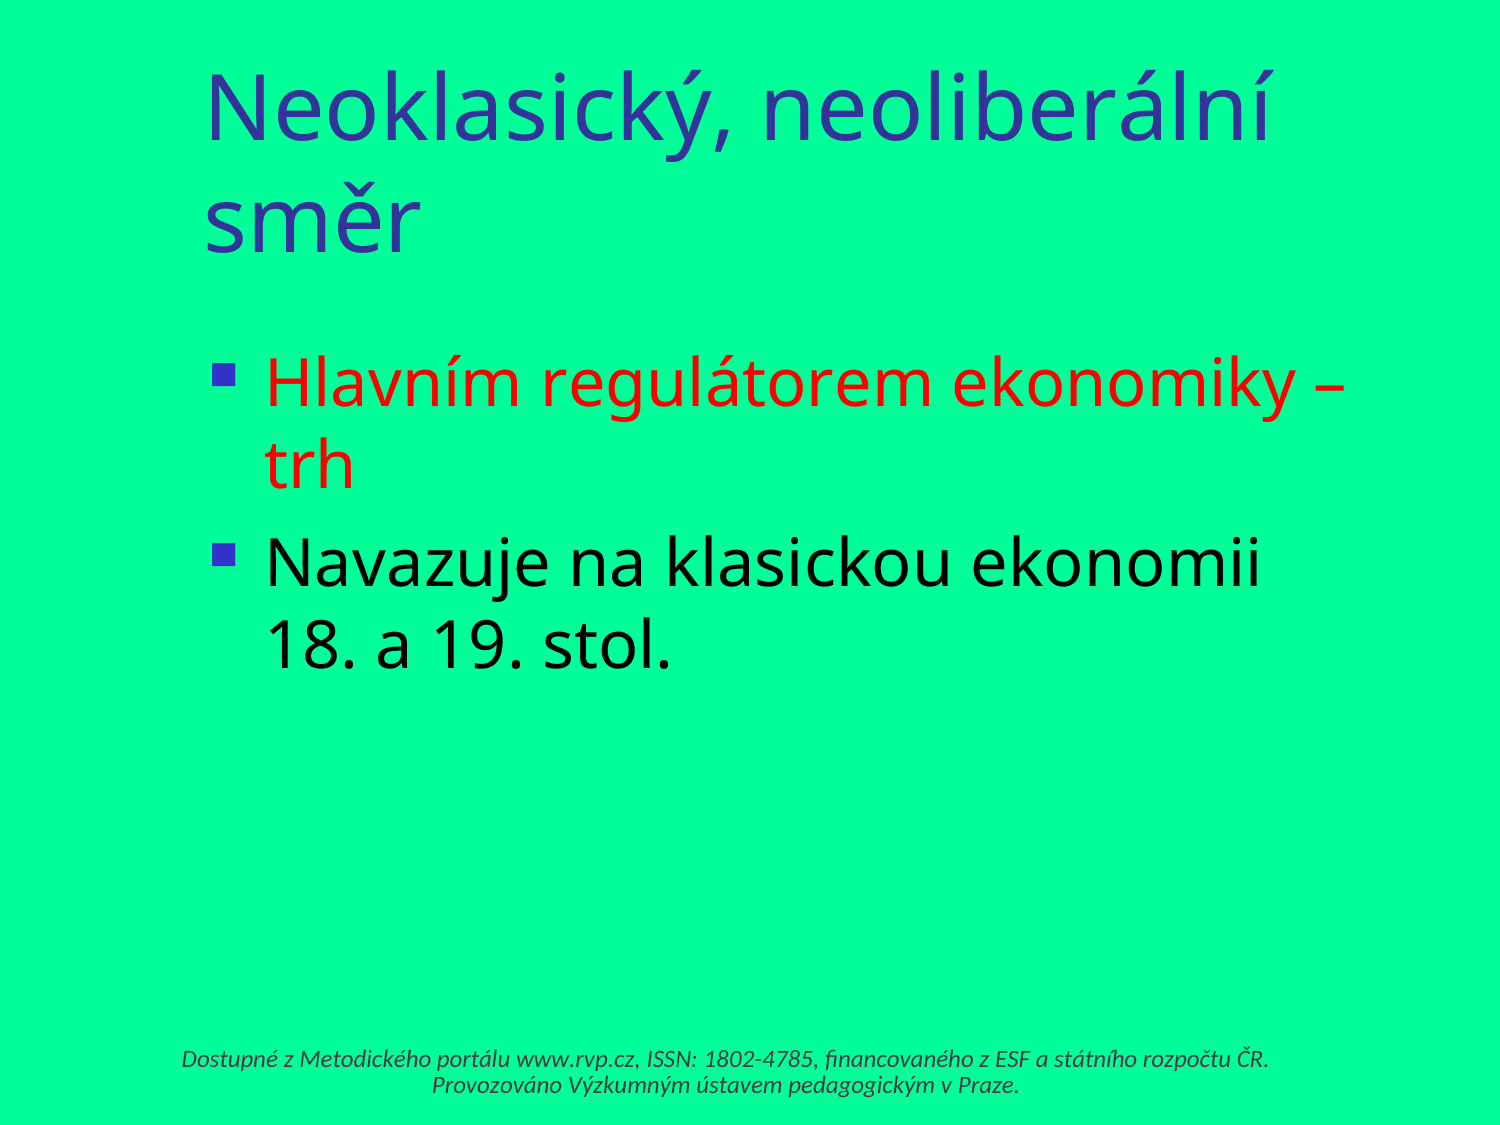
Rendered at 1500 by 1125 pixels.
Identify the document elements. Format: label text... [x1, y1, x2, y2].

title Neoklasický, neoliberální směr [188, 38, 1467, 279]
list Hlavním regulátorem ekonomiky – trh Navazuje na klasickou ekonomii 18. a 19. stol. [193, 331, 1469, 1032]
text_box Dostupné z Metodického portálu www.rvp.cz, ISSN: 1802-4785, financovaného z ESF a státního rozpočtu ČR. Provozováno Výzkumným ústavem pedagogickým v Praze. [105, 1042, 1348, 1103]
